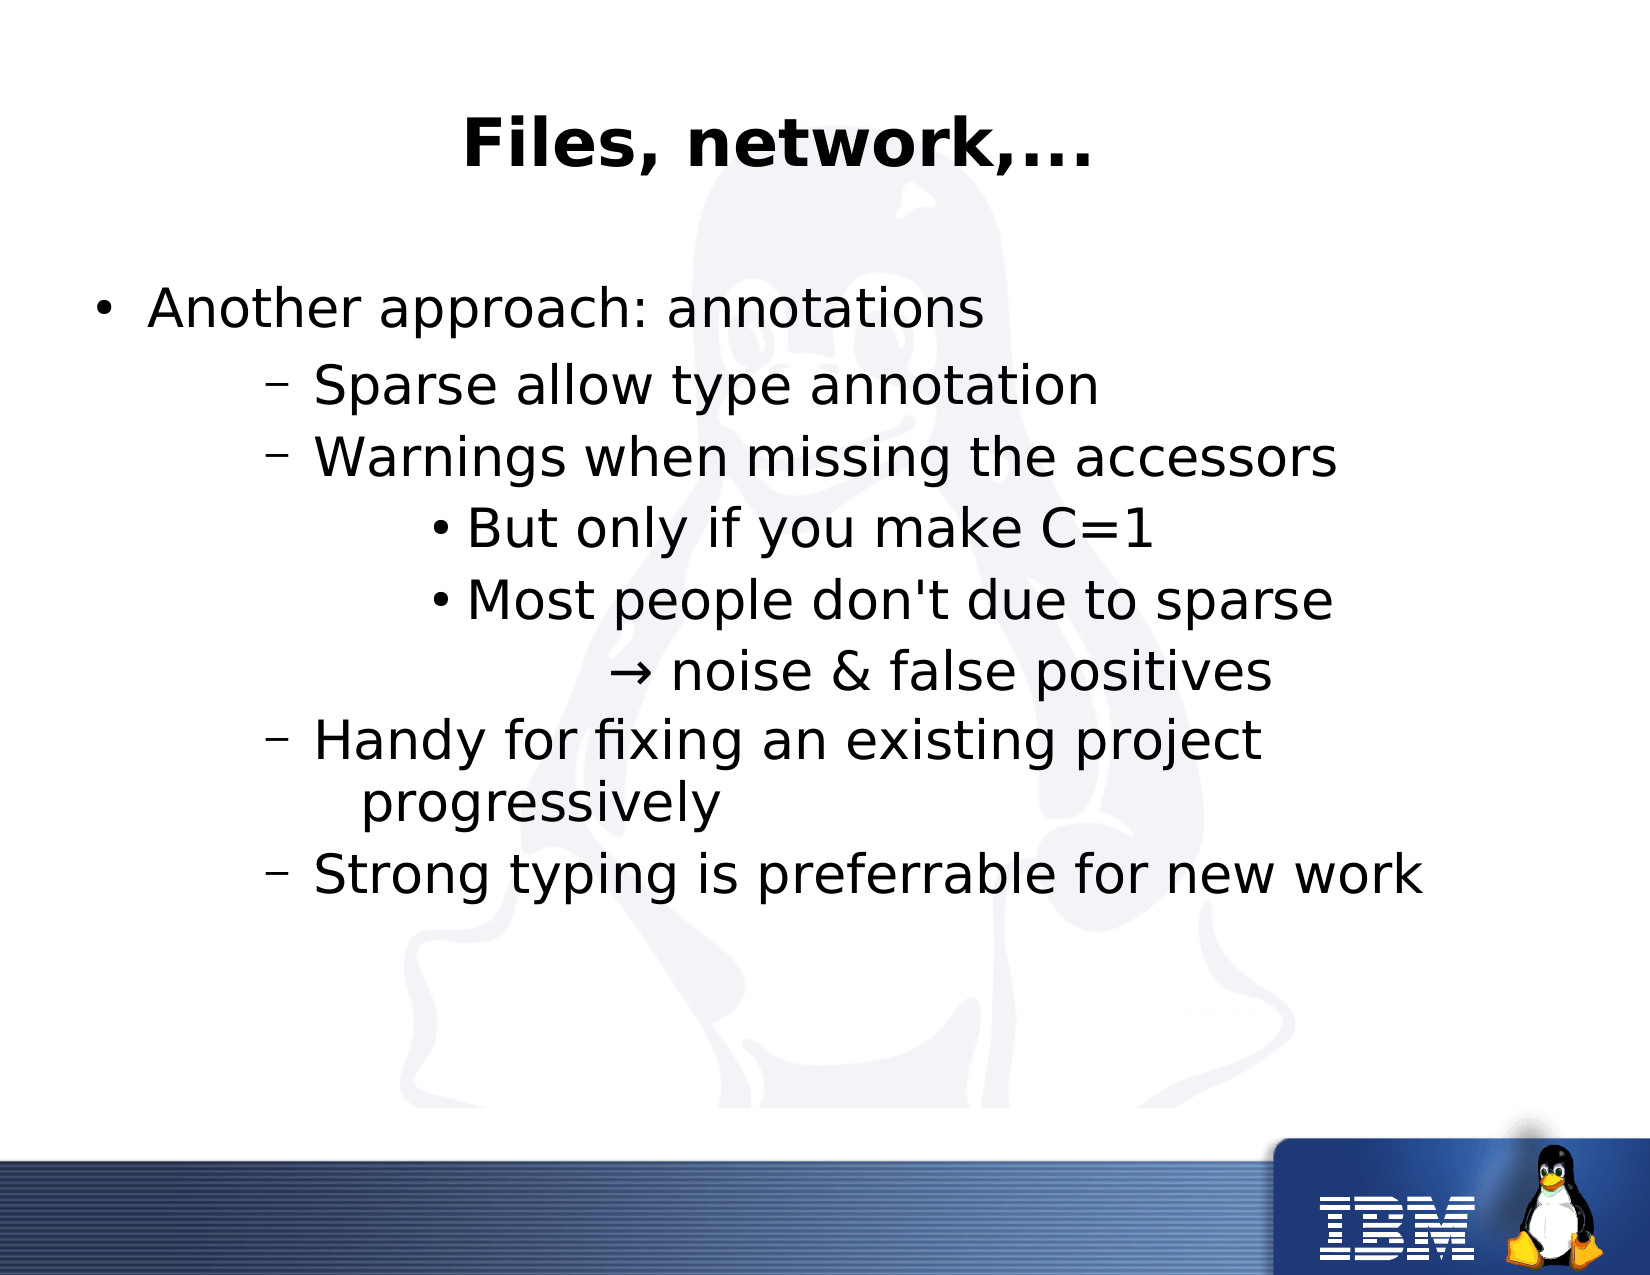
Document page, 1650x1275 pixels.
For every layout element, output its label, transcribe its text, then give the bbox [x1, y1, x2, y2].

list Another approach: annotations Sparse allow type annotation Warnings when missing the accessors But only if you make C=1 Most people don't due to sparse → noise & false positives Handy for fixing an existing project progressively Strong typing is preferrable for new work [76, 277, 1457, 1171]
title Files, network,... [76, 76, 1457, 211]
